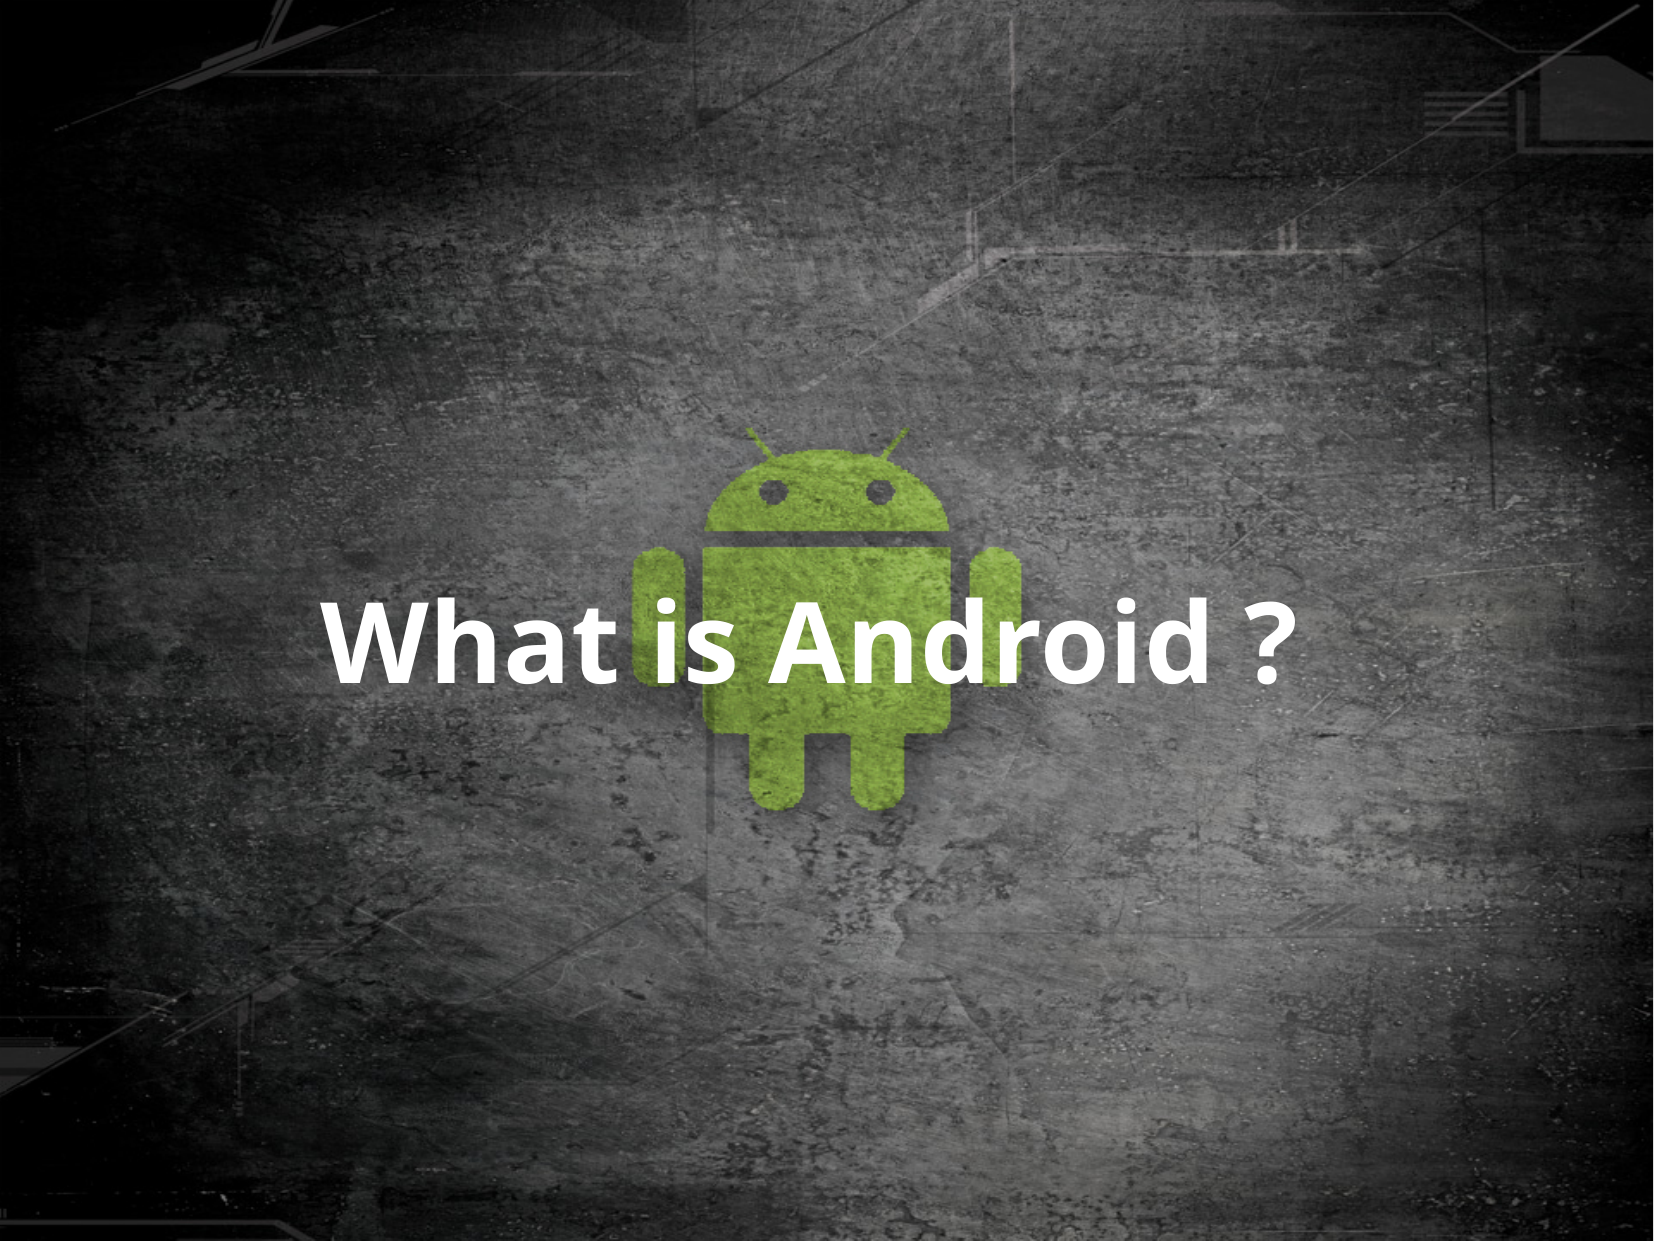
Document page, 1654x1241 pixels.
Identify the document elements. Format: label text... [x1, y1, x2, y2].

picture [0, 0, 1654, 1241]
text_box What is Android ? [195, 555, 1426, 728]
